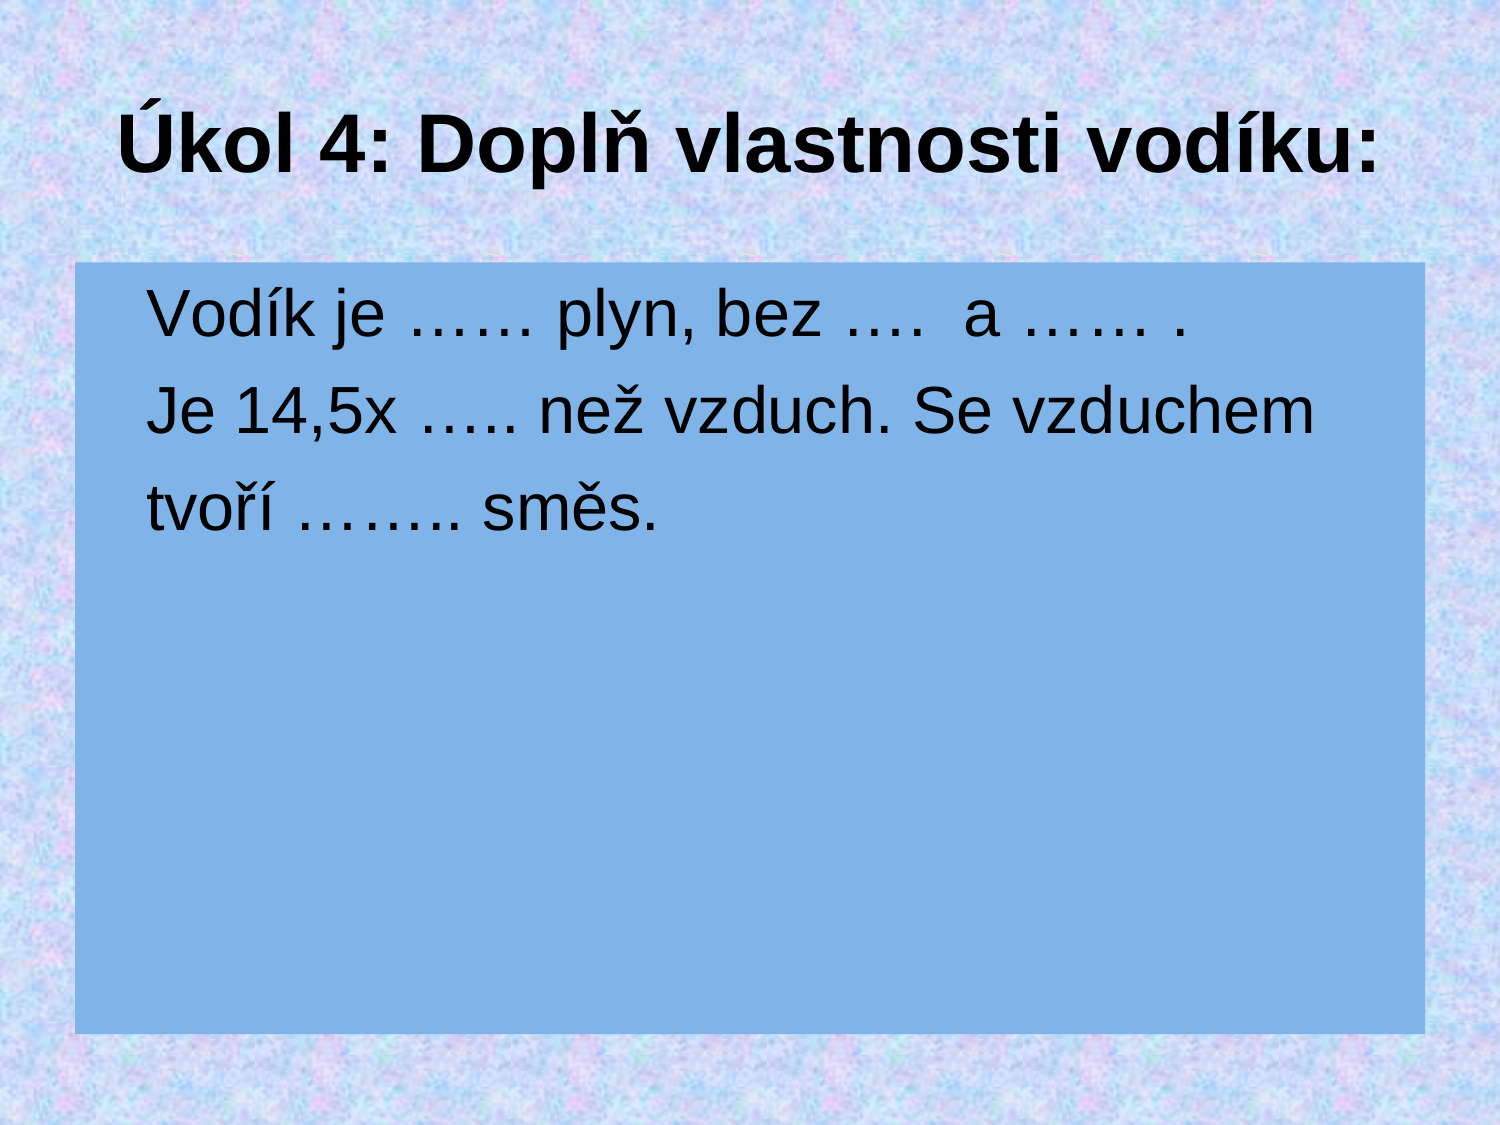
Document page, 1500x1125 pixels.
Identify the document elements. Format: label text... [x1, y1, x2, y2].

title Úkol 4: Doplň vlastnosti vodíku: [75, 45, 1426, 233]
list Vodík je …… plyn, bez …. a …… . Je 14,5x ….. než vzduch. Se vzduchem tvoří …….. směs. bezbarvý, chuti, zápachu, lehčí, výbušnou [75, 262, 1426, 1035]
